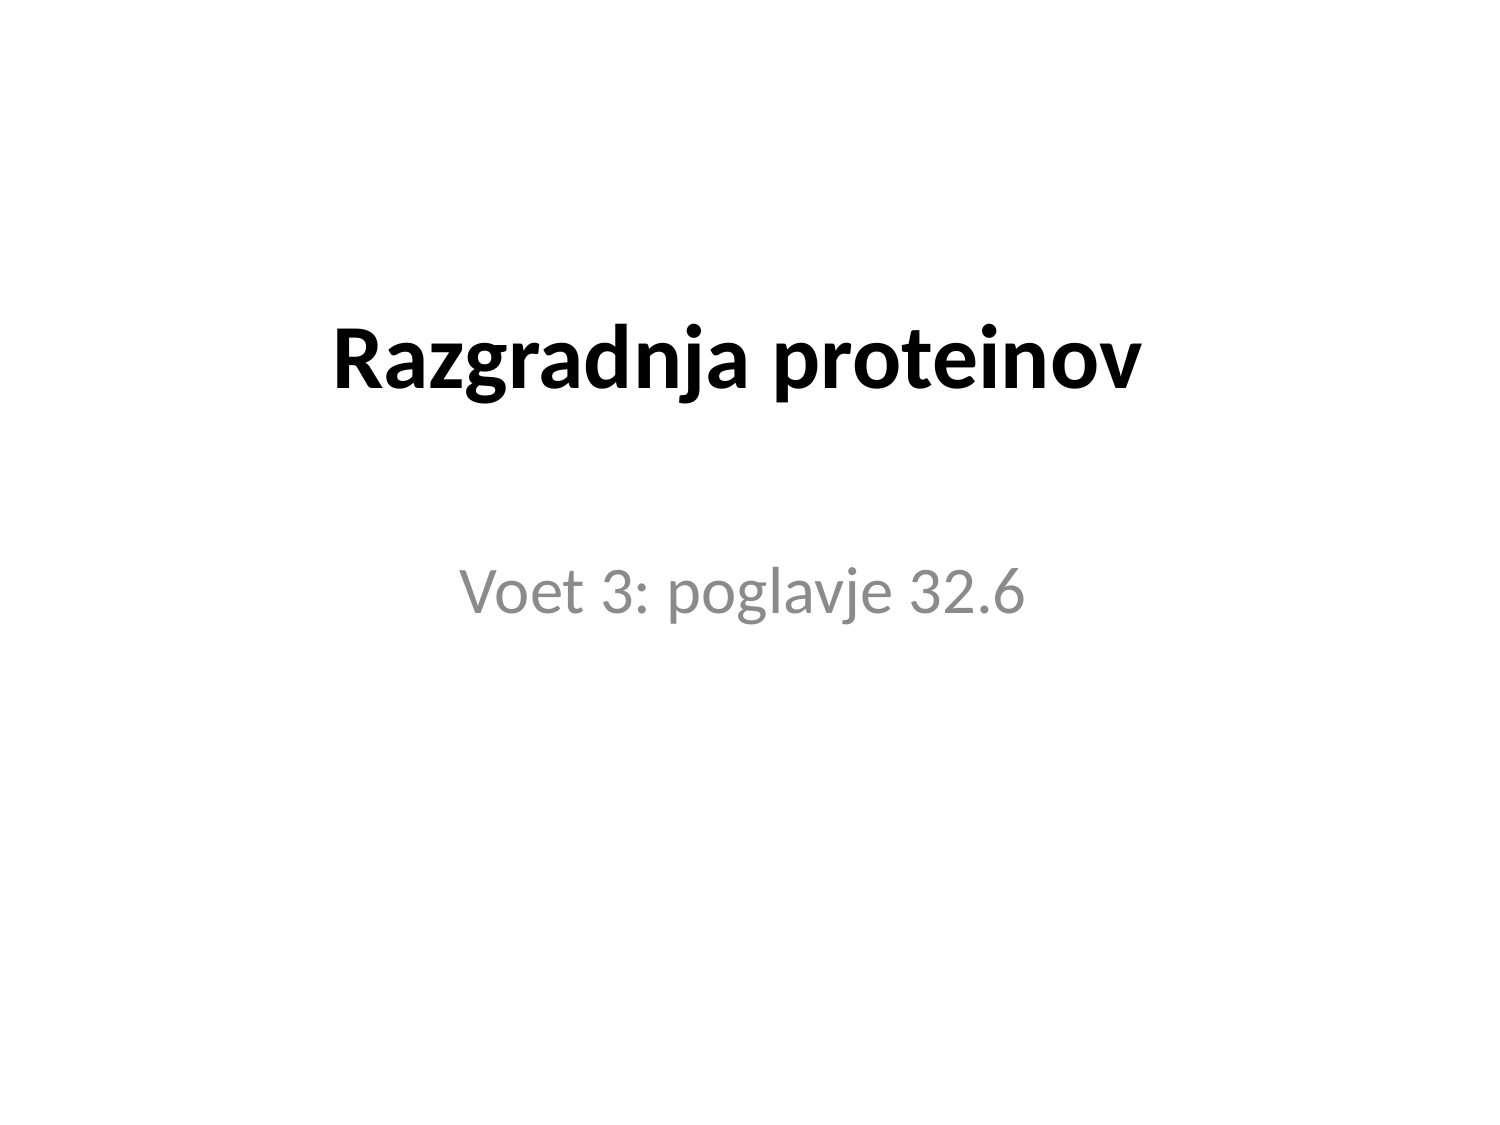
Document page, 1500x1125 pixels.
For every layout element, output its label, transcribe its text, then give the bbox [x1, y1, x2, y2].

title Razgradnja proteinov [100, 231, 1376, 473]
subtitle Voet 3: poglavje 32.6 [218, 538, 1269, 827]
